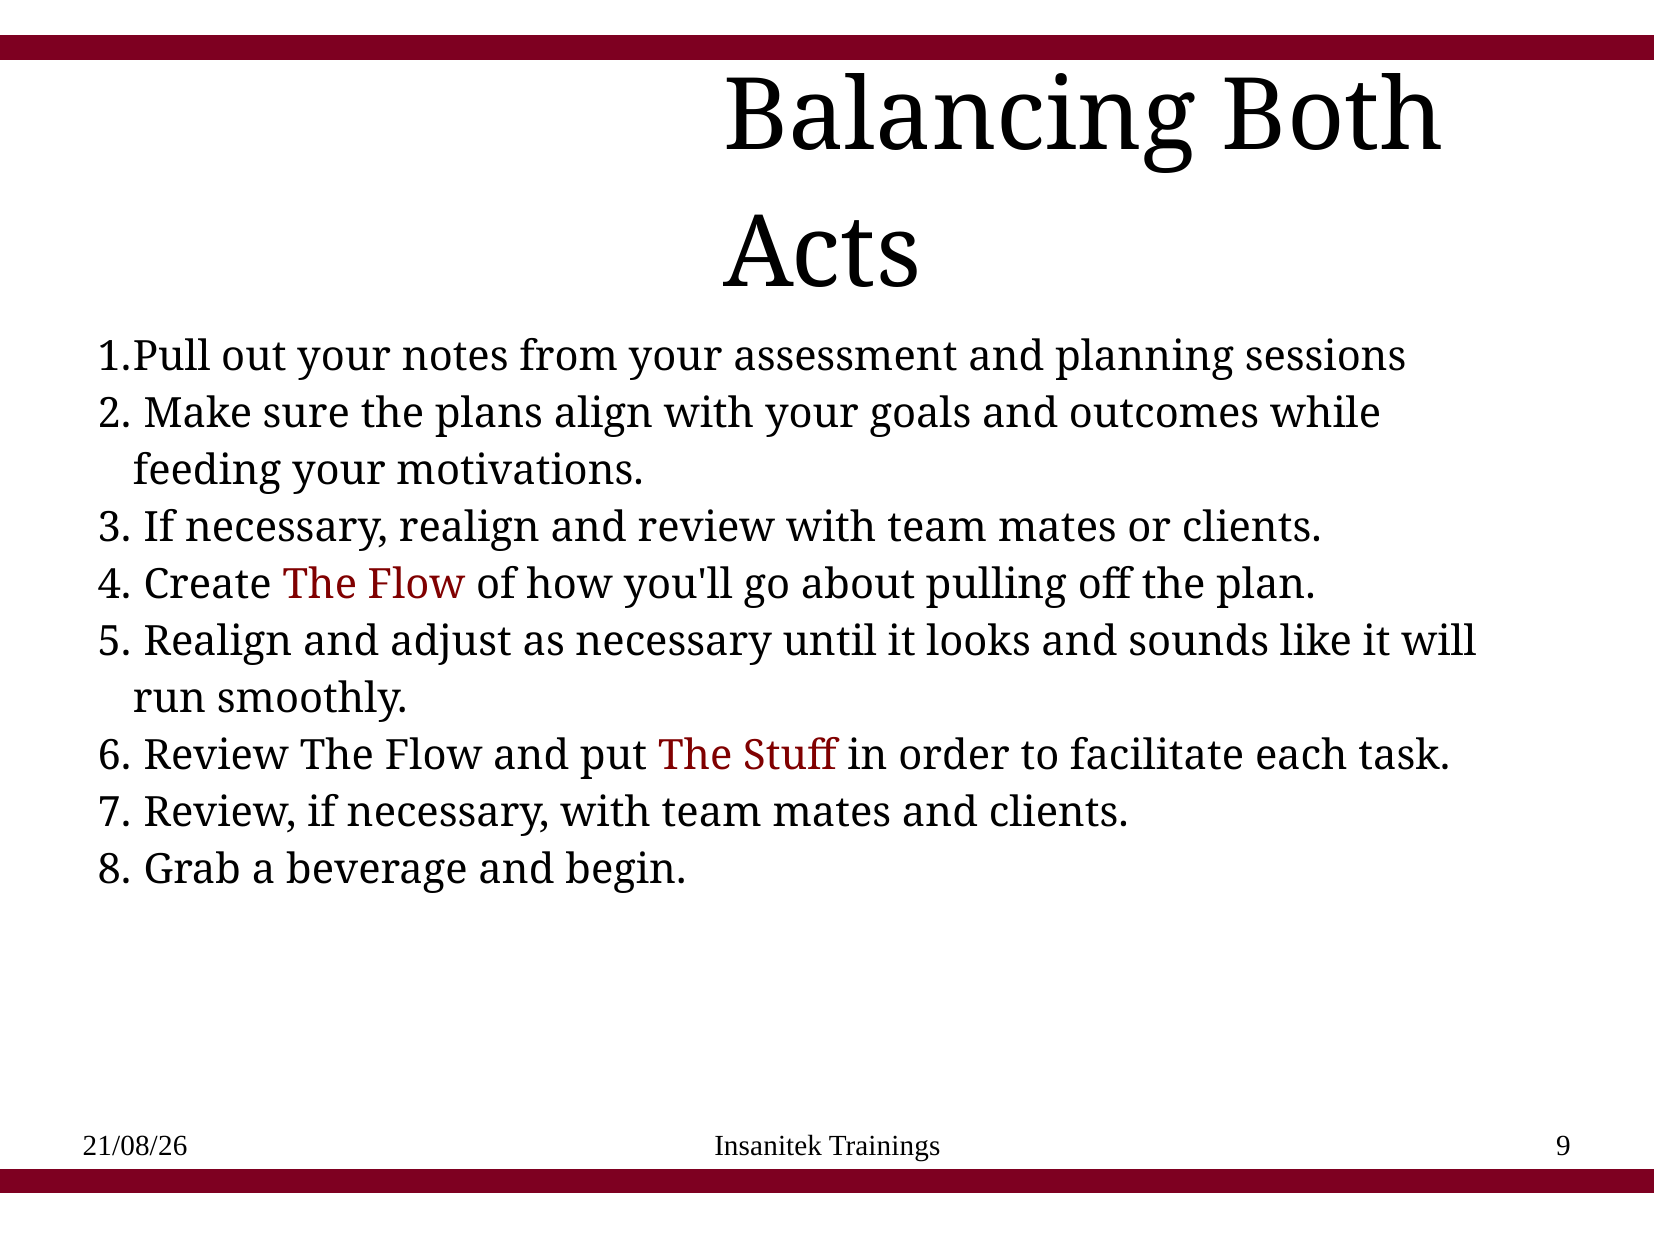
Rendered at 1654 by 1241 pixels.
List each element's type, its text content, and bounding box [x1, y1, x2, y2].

text_box Pull out your notes from your assessment and planning sessions Make sure the plans align with your goals and outcomes while feeding your motivations. If necessary, realign and review with team mates or clients. Create The Flow of how you'll go about pulling off the plan. Realign and adjust as necessary until it looks and sounds like it will run smoothly. Review The Flow and put The Stuff in order to facilitate each task. Review, if necessary, with team mates and clients. Grab a beverage and begin. [82, 318, 1548, 869]
text_box [0, 35, 708, 60]
text_box [1642, 35, 1654, 60]
text_box Balancing Both Acts [708, 35, 1642, 189]
text_box [0, 1169, 1654, 1193]
